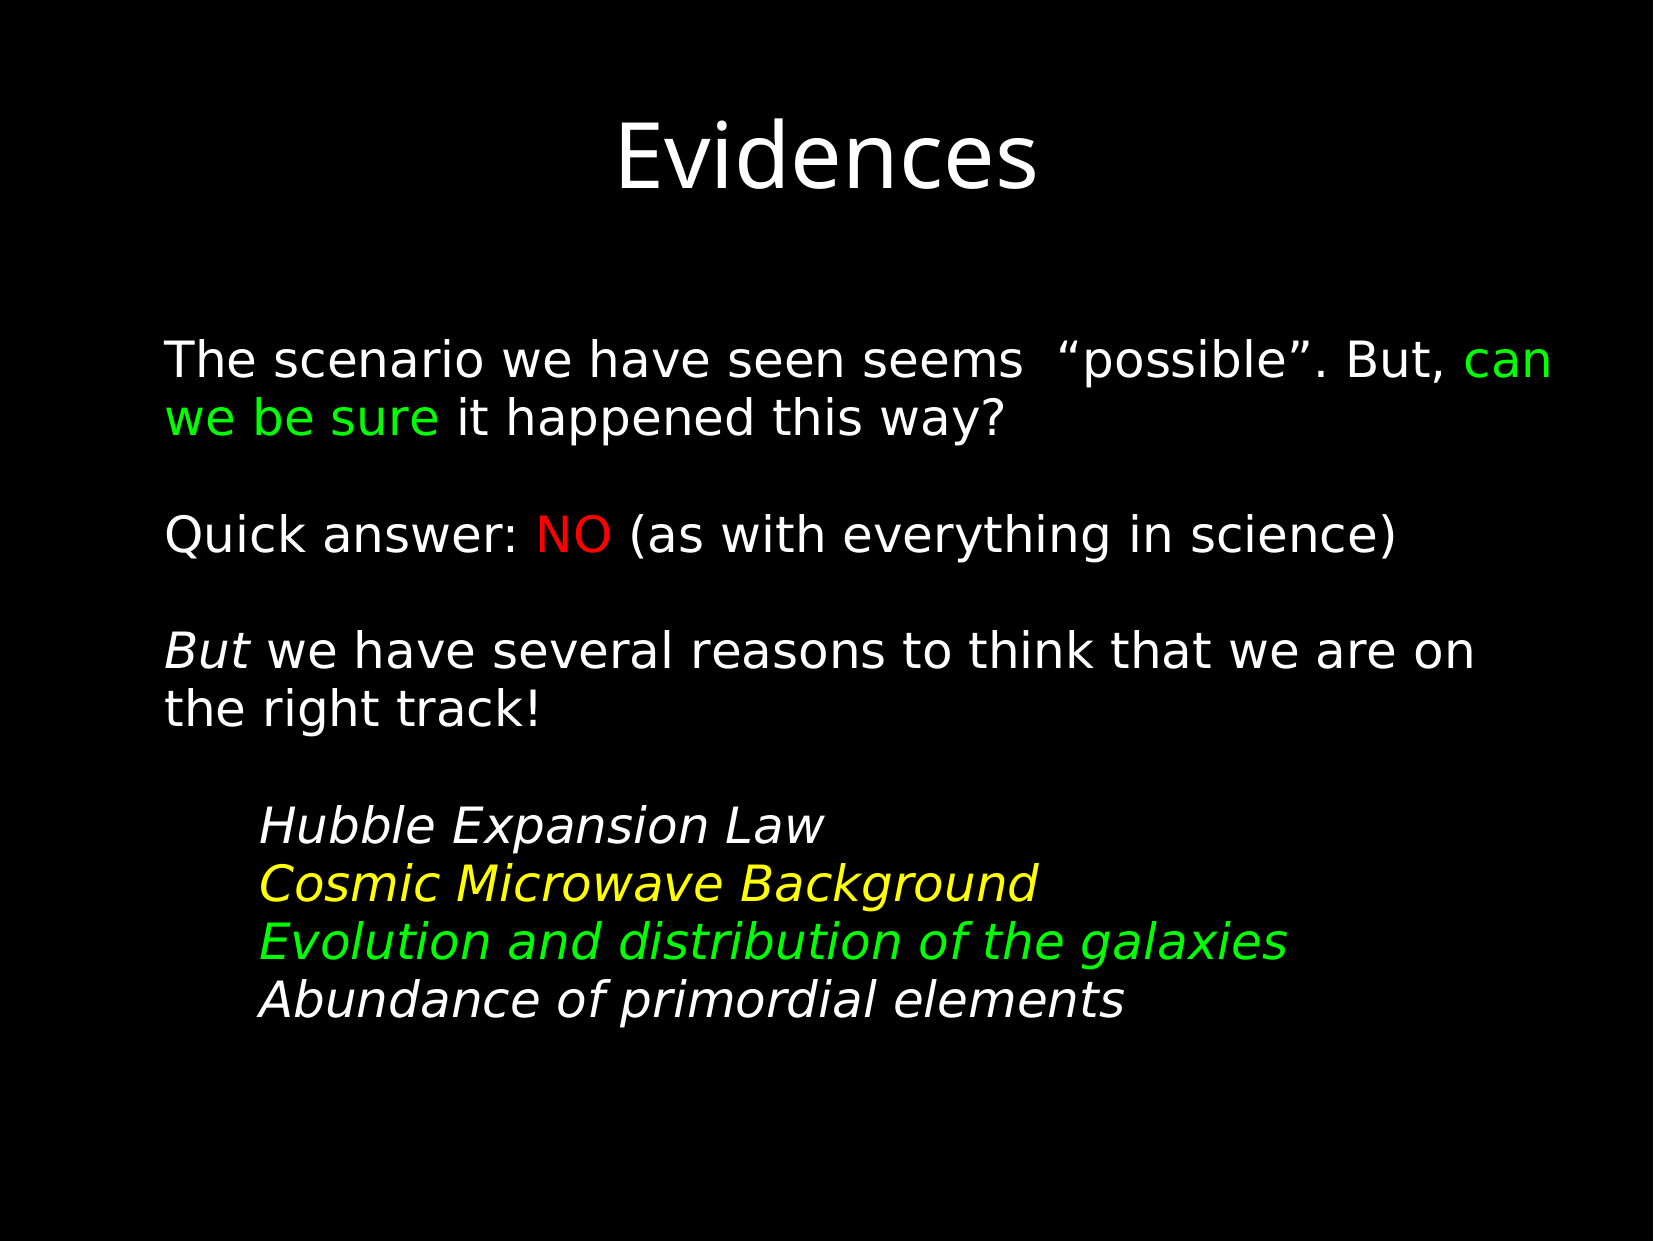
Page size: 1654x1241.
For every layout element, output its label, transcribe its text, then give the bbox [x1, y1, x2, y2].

title Evidences [82, 56, 1571, 250]
text_box The scenario we have seen seems “possible”. But, can we be sure it happened this way? Quick answer: NO (as with everything in science) But we have several reasons to think that we are on the right track! Hubble Expansion Law Cosmic Microwave Background Evolution and distribution of the galaxies Abundance of primordial elements [150, 323, 1576, 1038]
